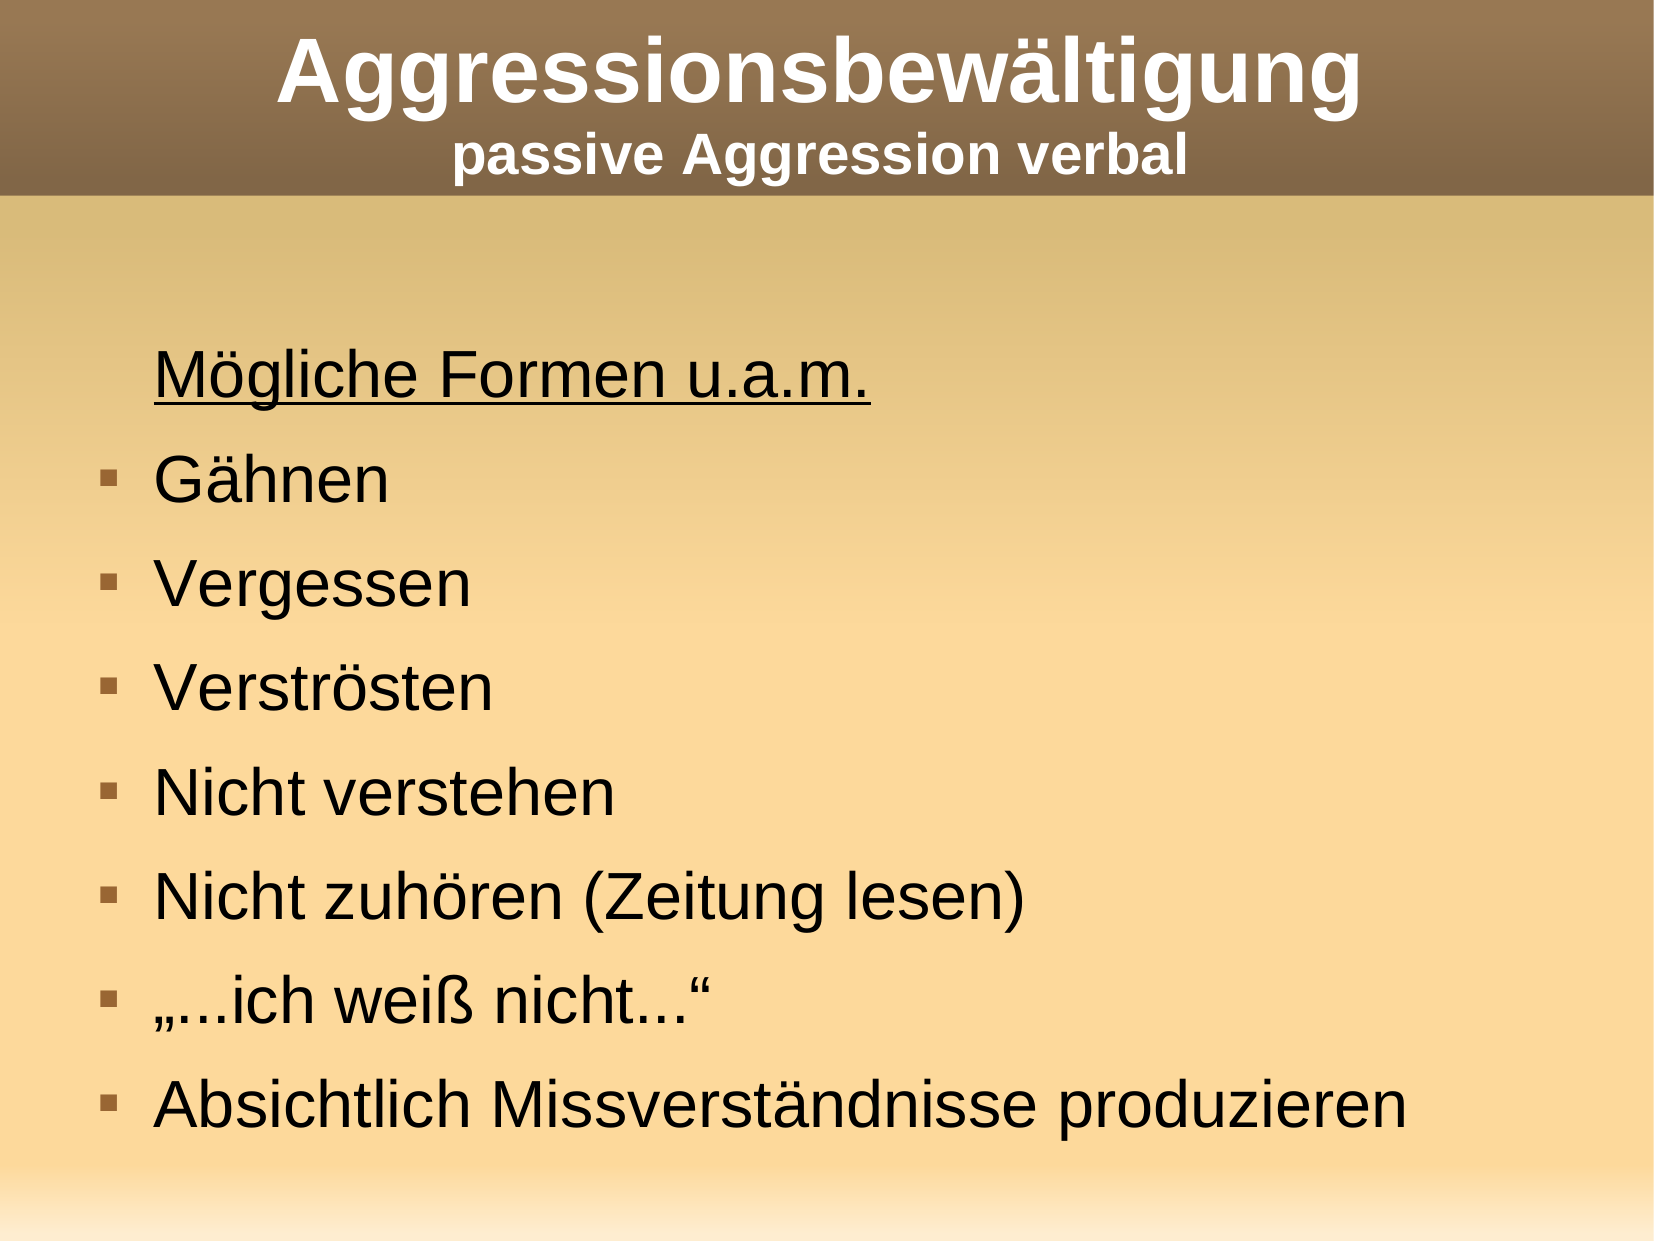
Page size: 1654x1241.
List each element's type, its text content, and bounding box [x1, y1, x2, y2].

title Aggressionsbewältigung passive Aggression verbal [76, 0, 1565, 208]
list Mögliche Formen u.a.m. Gähnen Vergessen Verströsten Nicht verstehen Nicht zuhören (Zeitung lesen) „...ich weiß nicht...“ Absichtlich Missverständnisse produzieren [82, 337, 1571, 1241]
picture [0, 0, 1654, 1241]
